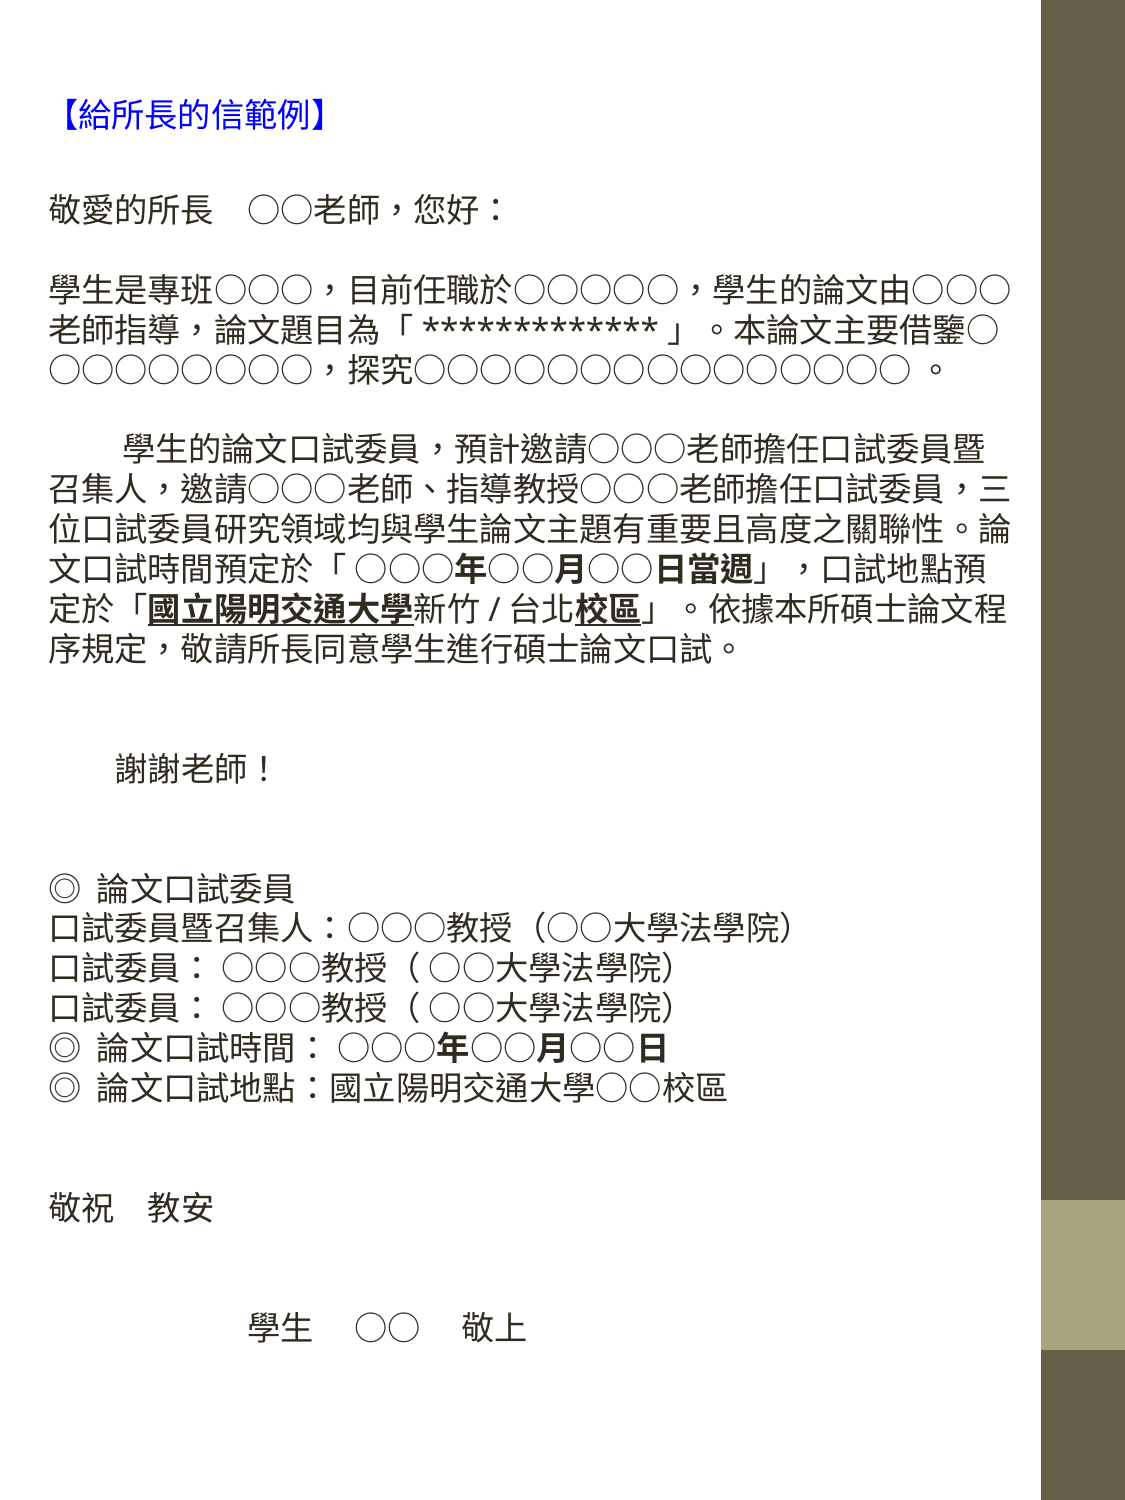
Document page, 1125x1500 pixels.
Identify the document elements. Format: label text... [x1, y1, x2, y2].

text_box 敬愛的所長 ○○老師，您好： 學生是專班○○○，目前任職於○○○○○，學生的論文由○○○老師指導，論文題目為「*************」。本論文主要借鑒○○○○○○○○○，探究○○○○○○○○○○○○○○○ 。 學生的論文口試委員，預計邀請○○○老師擔任口試委員暨召集人，邀請○○○老師、指導教授○○○老師擔任口試委員，三位口試委員研究領域均與學生論文主題有重要且高度之關聯性。論文口試時間預定於「 ○○○年○○月○○日當週」，口試地點預定於「國立陽明交通大學新竹/台北校區」。依據本所碩士論文程序規定，敬請所長同意學生進行碩士論文口試。 謝謝老師！ ◎ 論文口試委員 口試委員暨召集人：○○○教授（○○大學法學院） 口試委員： ○○○教授（ ○○大學法學院） 口試委員： ○○○教授（ ○○大學法學院） ◎ 論文口試時間： ○○○年○○月○○日 ◎ 論文口試地點：國立陽明交通大學○○校區 敬祝 教安 學生 ○○ 敬上 [33, 181, 1033, 1449]
text_box 【給所長的信範例】 [29, 86, 364, 143]
